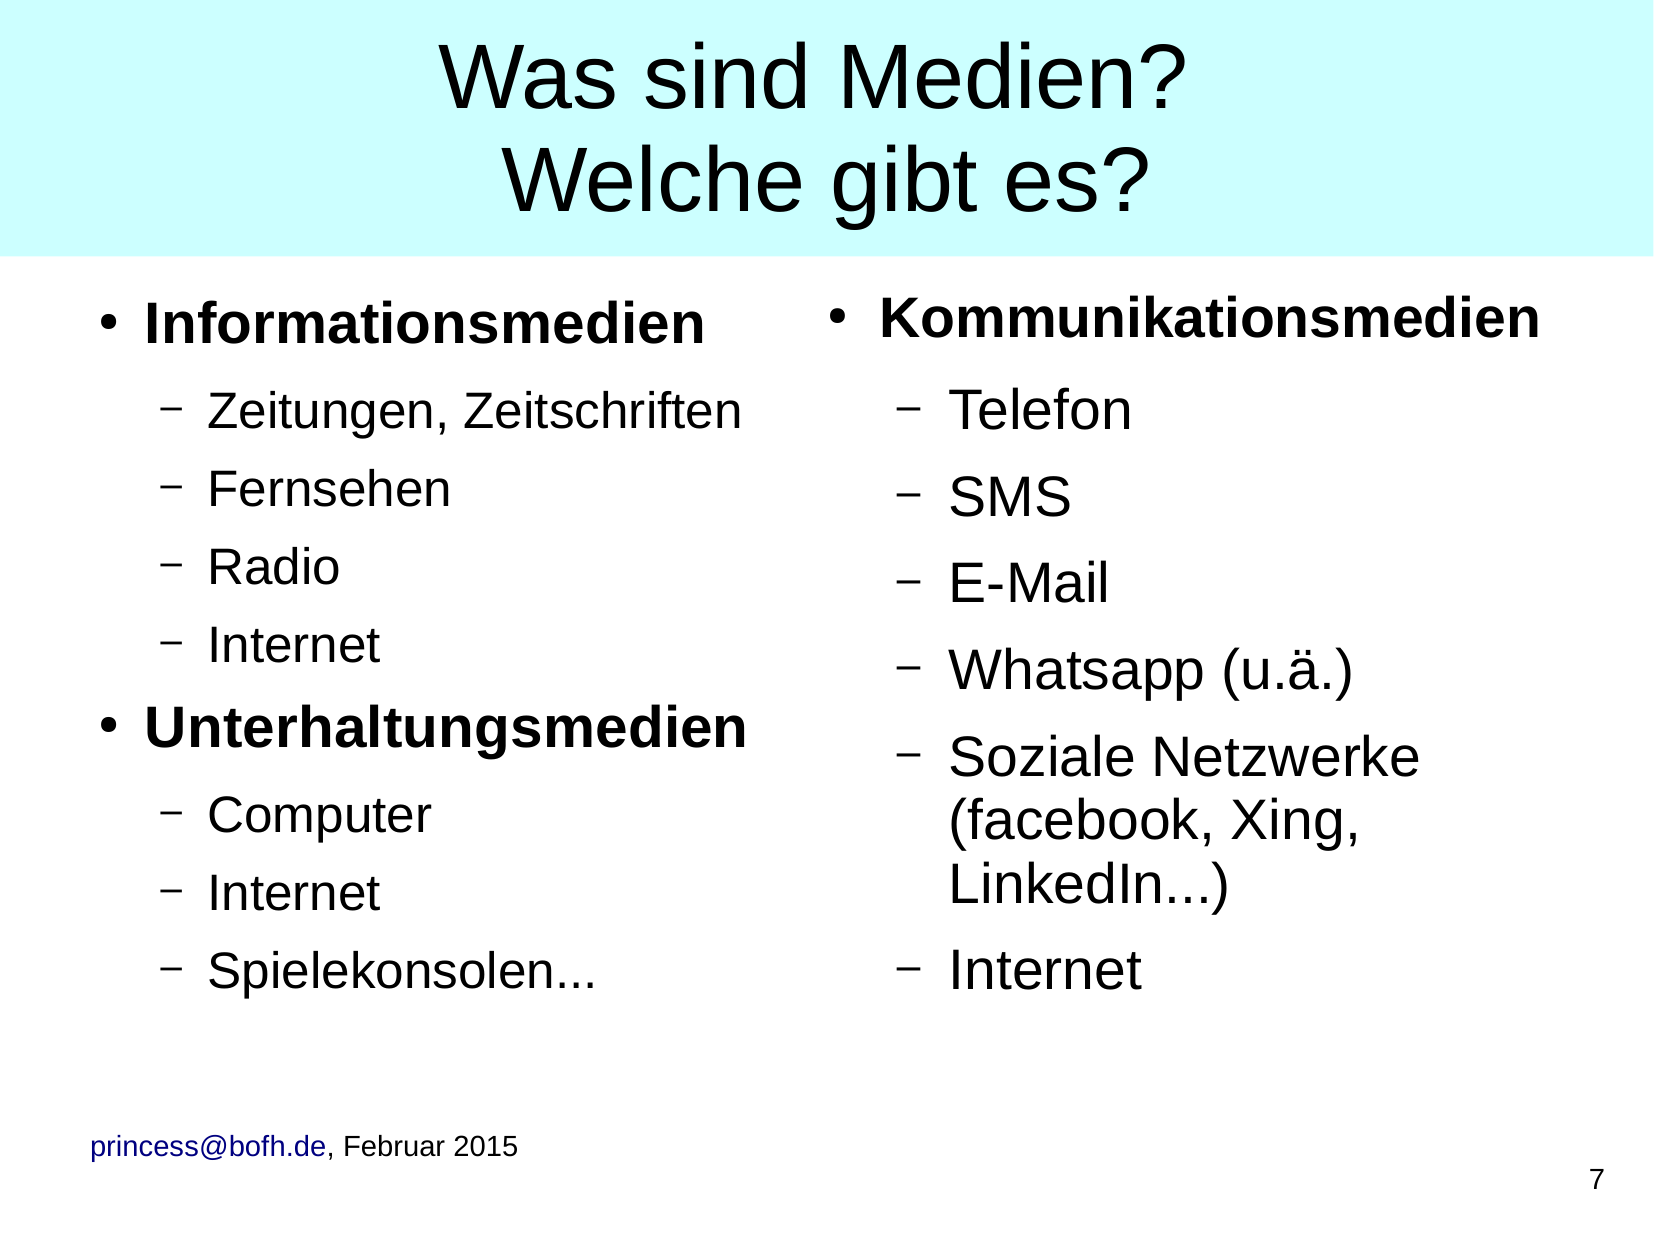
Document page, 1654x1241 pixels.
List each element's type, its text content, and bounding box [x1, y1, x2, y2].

list Informationsmedien Zeitungen, Zeitschriften Fernsehen Radio Internet Unterhaltungsmedien Computer Internet Spielekonsolen... [82, 290, 809, 1010]
list Kommunikationsmedien Telefon SMS E-Mail Whatsapp (u.ä.) Soziale Netzwerke (facebook, Xing, LinkedIn...) Internet [810, 285, 1576, 1006]
title Was sind Medien? Welche gibt es? [0, 0, 1654, 257]
